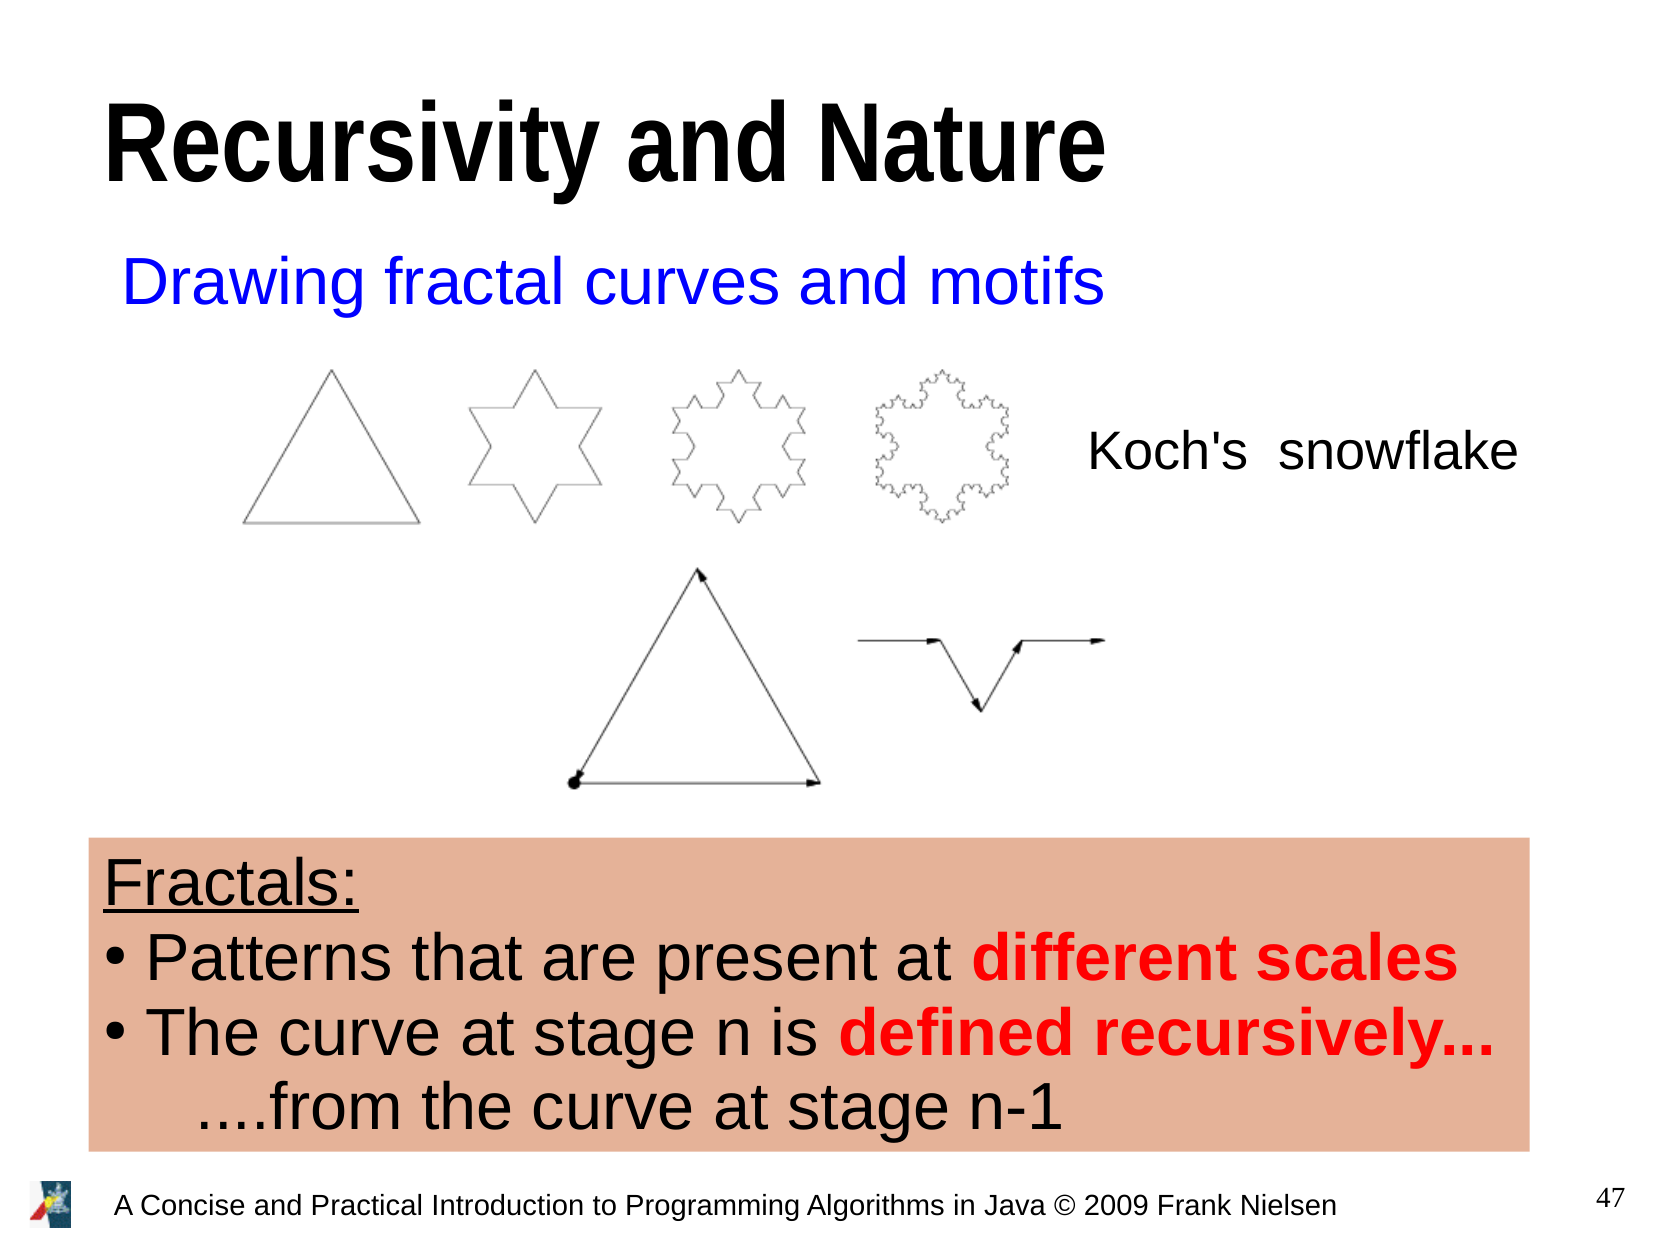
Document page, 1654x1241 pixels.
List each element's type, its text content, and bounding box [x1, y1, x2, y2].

picture [29, 1181, 71, 1228]
picture [221, 354, 1034, 536]
text_box Koch's snowflake [1072, 413, 1536, 489]
text_box Recursivity and Nature [89, 69, 1123, 213]
text_box Fractals: Patterns that are present at different scales The curve at stage n is defined recursively... ....from the curve at stage n-1 [88, 837, 1529, 1152]
picture [561, 560, 1121, 799]
text_box Drawing fractal curves and motifs [106, 236, 1123, 326]
